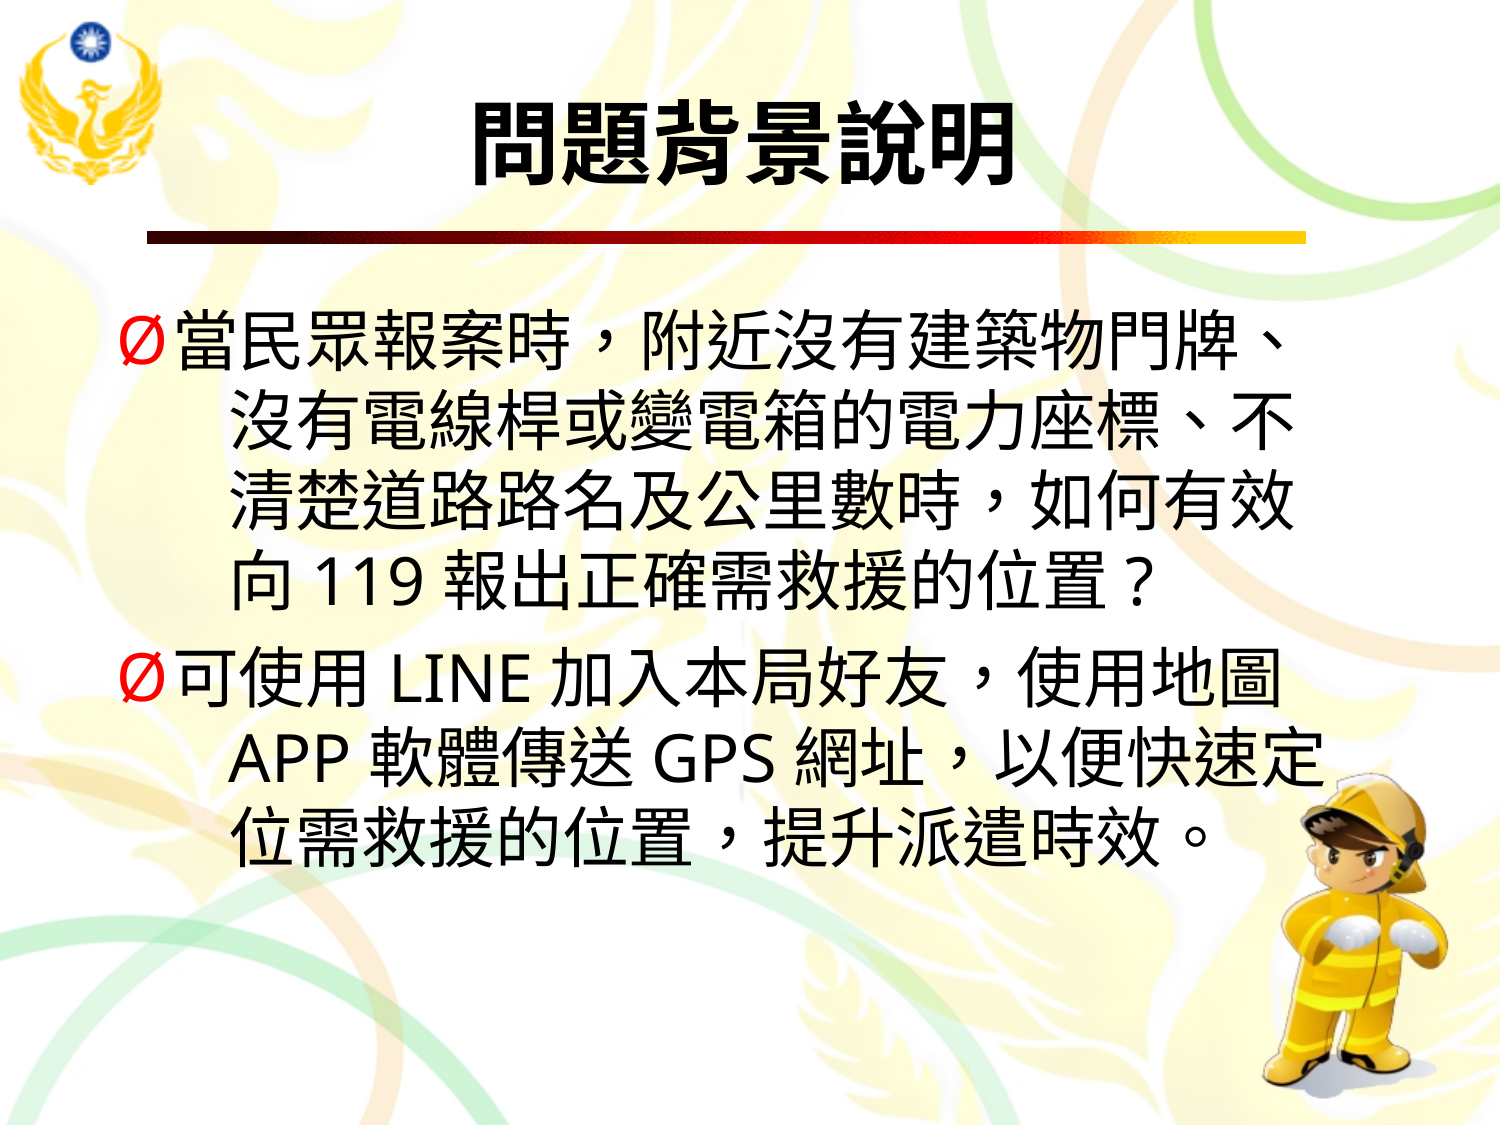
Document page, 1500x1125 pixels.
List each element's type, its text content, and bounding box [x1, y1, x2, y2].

list 當民眾報案時，附近沒有建築物門牌、沒有電線桿或變電箱的電力座標、不清楚道路路名及公里數時，如何有效向119報出正確需救援的位置? 可使用LINE加入本局好友，使用地圖APP軟體傳送GPS網址，以便快速定位需救援的位置，提升派遣時效。 [101, 290, 1377, 990]
title 問題背景說明 [183, 31, 1305, 219]
